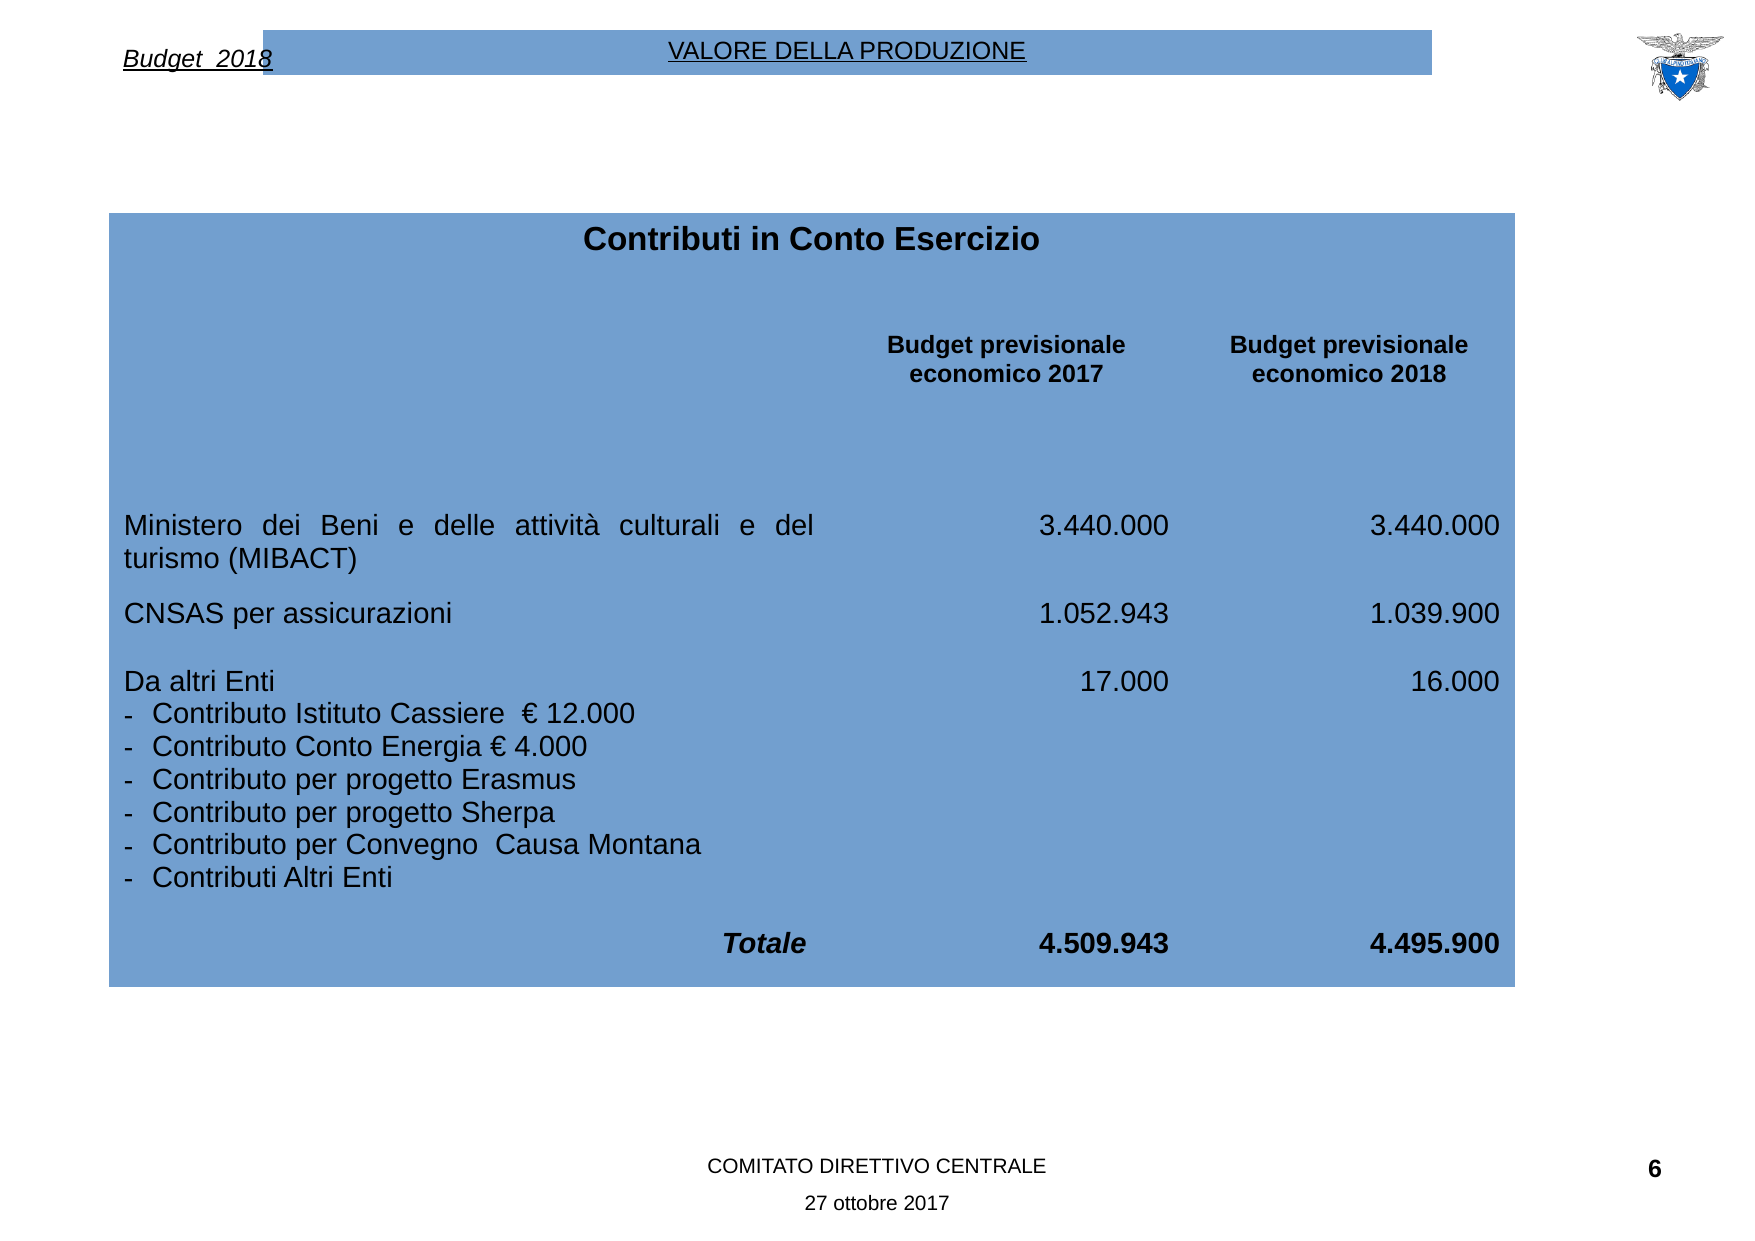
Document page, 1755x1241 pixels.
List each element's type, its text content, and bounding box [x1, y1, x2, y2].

table_cell 4.495.900 [1184, 919, 1515, 987]
table_cell Totale [109, 919, 830, 987]
table_header Contributi in Conto Esercizio [109, 213, 1515, 324]
table_cell Da altri Enti Contributo Istituto Cassiere € 12.000 Contributo Conto Energia € 4.000 Contributo per progetto Erasmus Contributo per progetto Sherpa Contributo per Convegno Causa Montana Contributi Altri Enti [109, 657, 830, 919]
table_cell Budget previsionale economico 2018 [1184, 324, 1515, 502]
table_cell Ministero dei Beni e delle attività culturali e del turismo (MIBACT) [109, 502, 830, 589]
table_cell 4.509.943 [830, 919, 1184, 987]
text_box COMITATO DIRETTIVO CENTRALE 27 ottobre 2017 [605, 1145, 1149, 1224]
table_cell Budget previsionale economico 2017 [830, 324, 1184, 502]
table_cell 16.000 [1184, 657, 1515, 919]
table_cell 1.052.943 [830, 589, 1184, 657]
text_box Budget 2018 [50, 35, 346, 82]
table_header VALORE DELLA PRODUZIONE [263, 30, 1432, 75]
text_box 6 [1633, 1145, 1681, 1191]
picture [1633, 29, 1728, 108]
table_cell 3.440.000 [830, 502, 1184, 589]
table_cell [109, 324, 830, 502]
table_cell 17.000 [830, 657, 1184, 919]
table_cell 1.039.900 [1184, 589, 1515, 657]
table_cell 3.440.000 [1184, 502, 1515, 589]
table_cell CNSAS per assicurazioni [109, 589, 830, 657]
